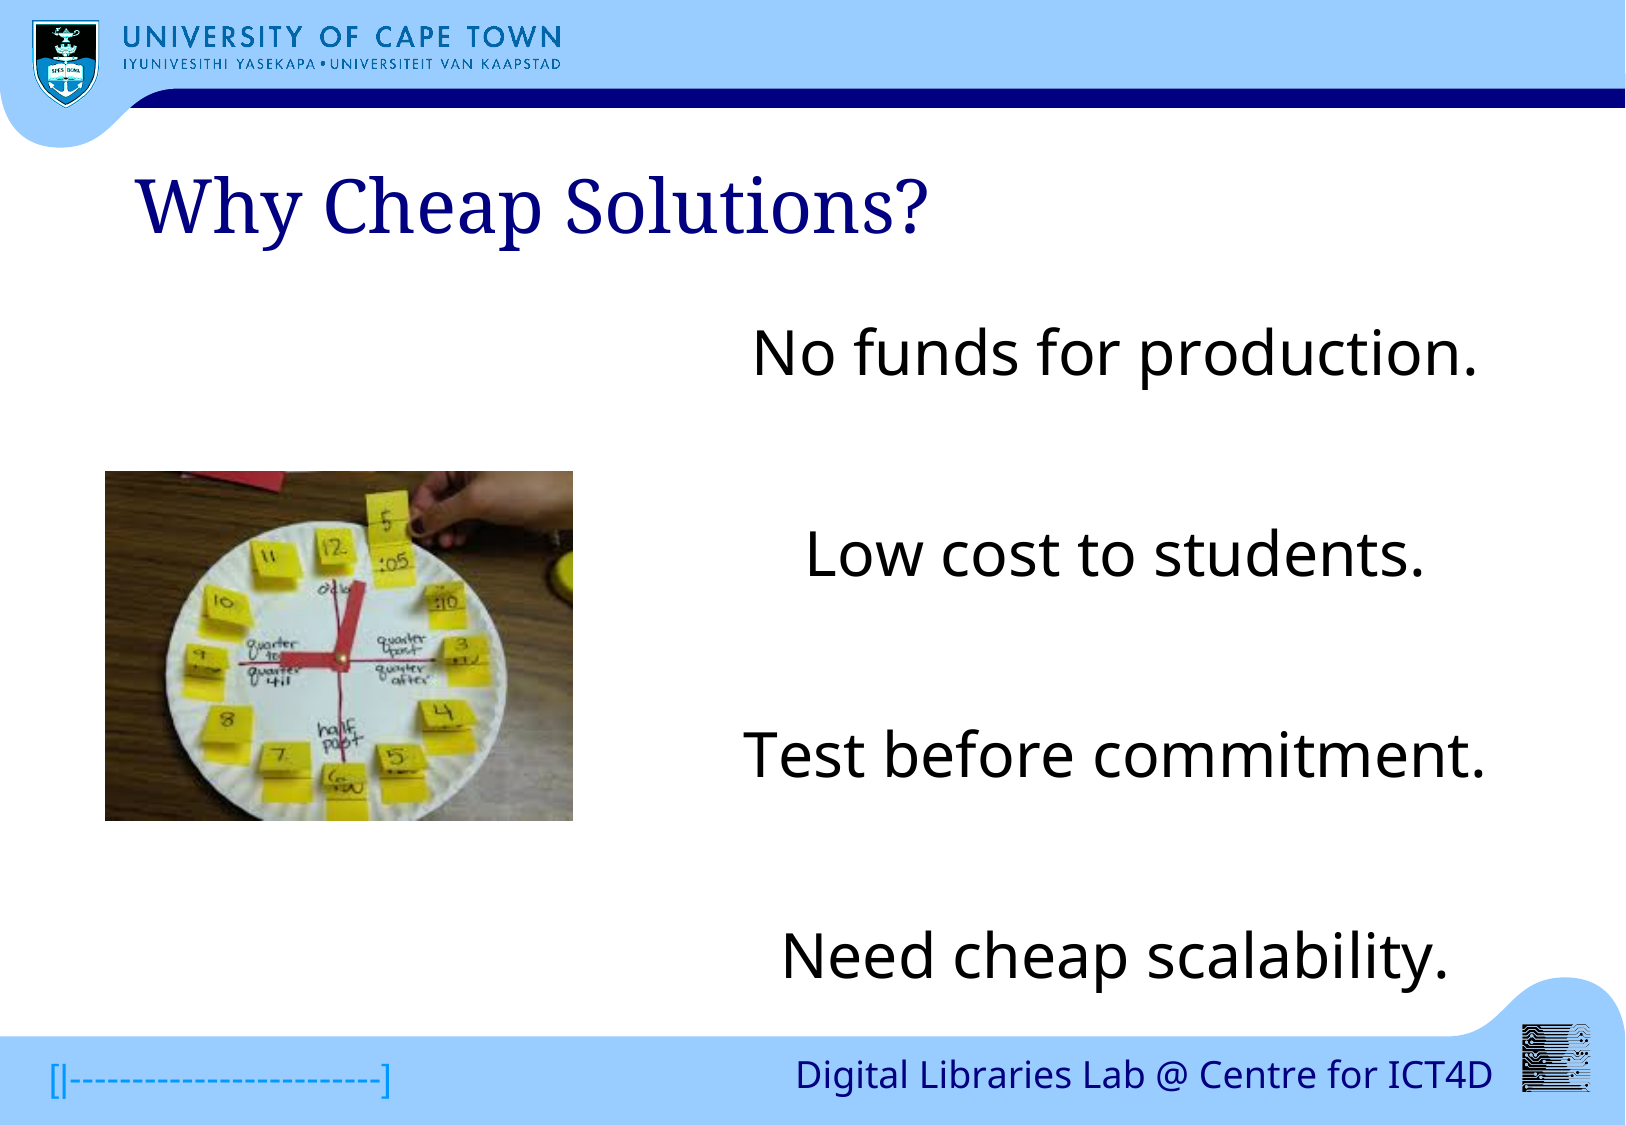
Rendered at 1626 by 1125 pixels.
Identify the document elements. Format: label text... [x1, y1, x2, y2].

title Why Cheap Solutions? [134, 140, 1571, 268]
picture [105, 471, 573, 821]
picture [1522, 1024, 1591, 1092]
subtitle No funds for production. Low cost to students. Test before commitment. Need cheap scalability. [710, 343, 1521, 1063]
picture [120, 23, 563, 71]
picture [32, 20, 100, 109]
text_box [|-------------------------] [34, 1046, 663, 1112]
